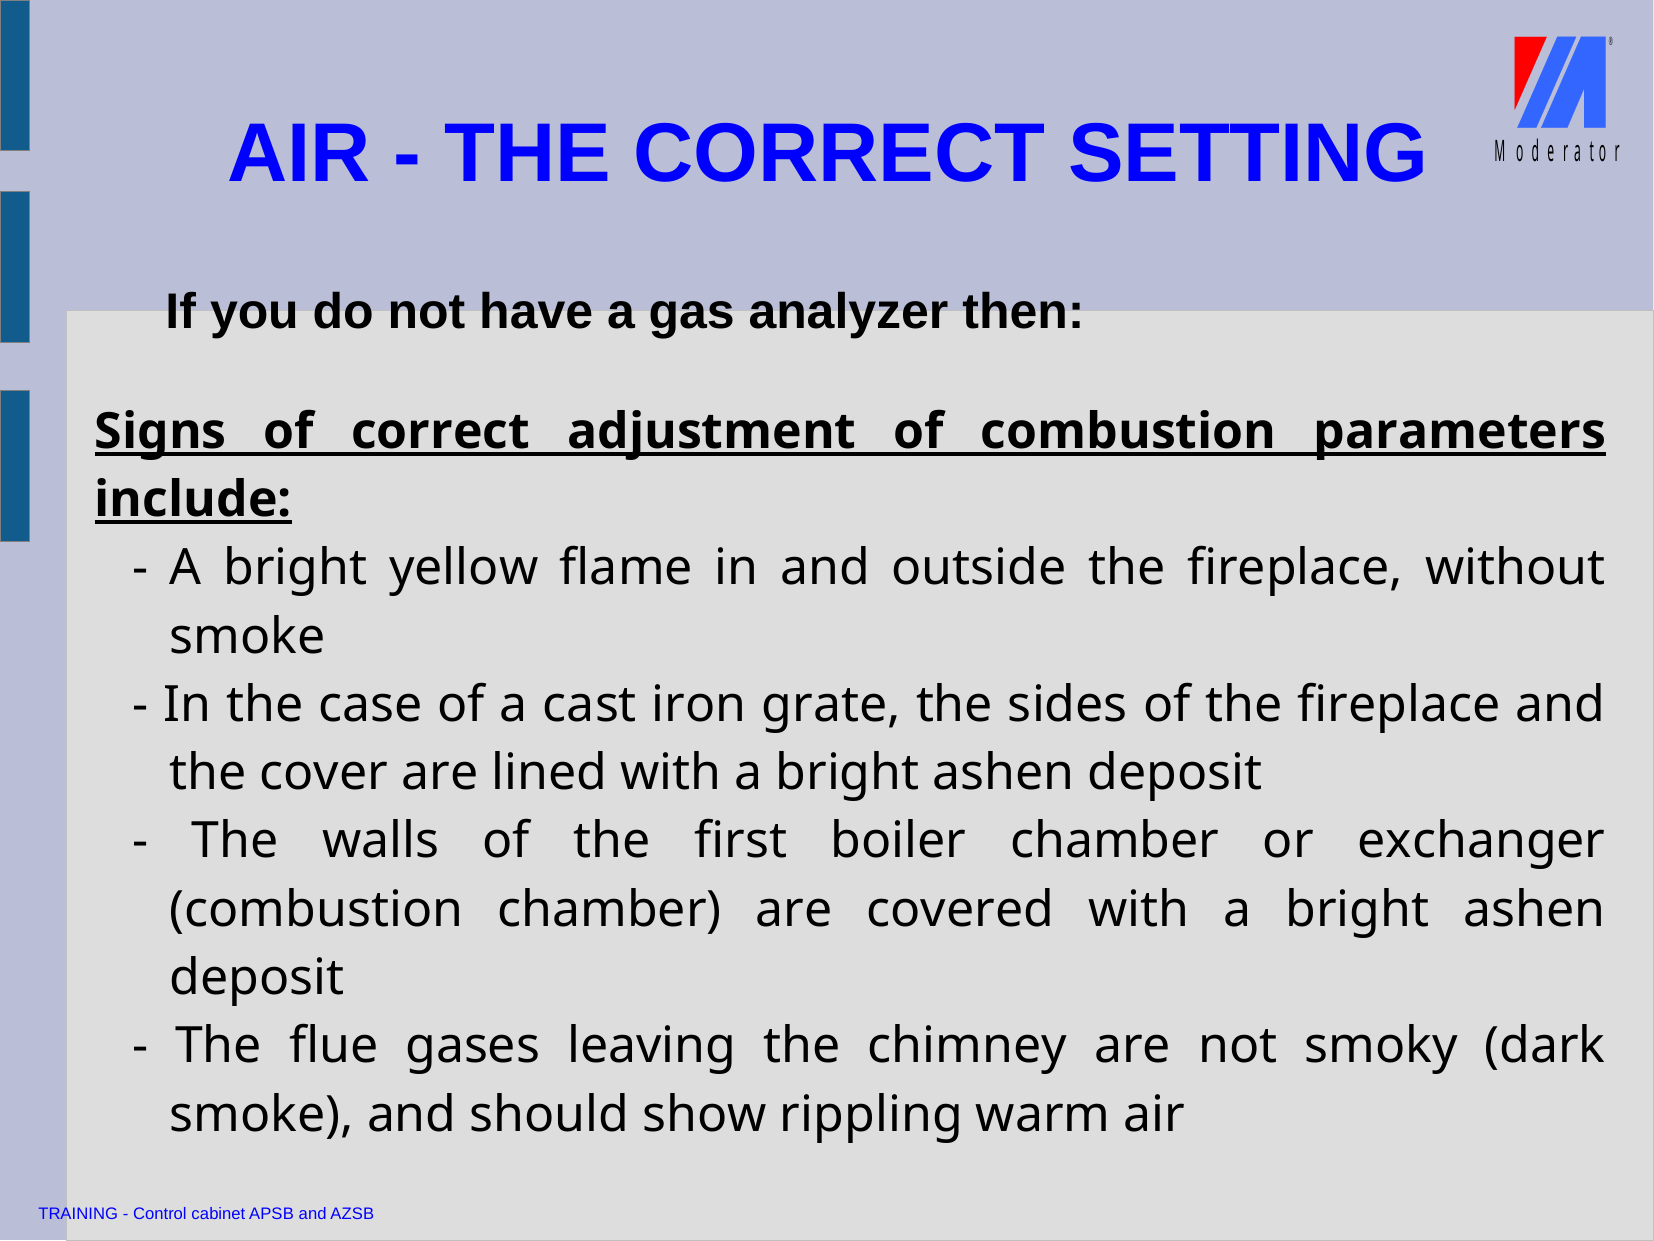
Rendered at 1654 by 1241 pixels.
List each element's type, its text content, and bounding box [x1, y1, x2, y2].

picture [1492, 33, 1635, 167]
title AIR - THE CORRECT SETTING [84, 49, 1573, 257]
text_box TRAINING - Control cabinet APSB and AZSB [23, 1197, 1134, 1231]
list If you do not have a gas analyzer then: Signs of correct adjustment of combustion parameters include: - A bright yellow flame in and outside the fireplace, without smoke - In the case of a cast iron grate, the sides of the fireplace and the cover are lined with a bright ashen deposit - The walls of the first boiler chamber or exchanger (combustion chamber) are covered with a bright ashen deposit - The flue gases leaving the chimney are not smoky (dark smoke), and should show rippling warm air [94, 283, 1607, 1111]
